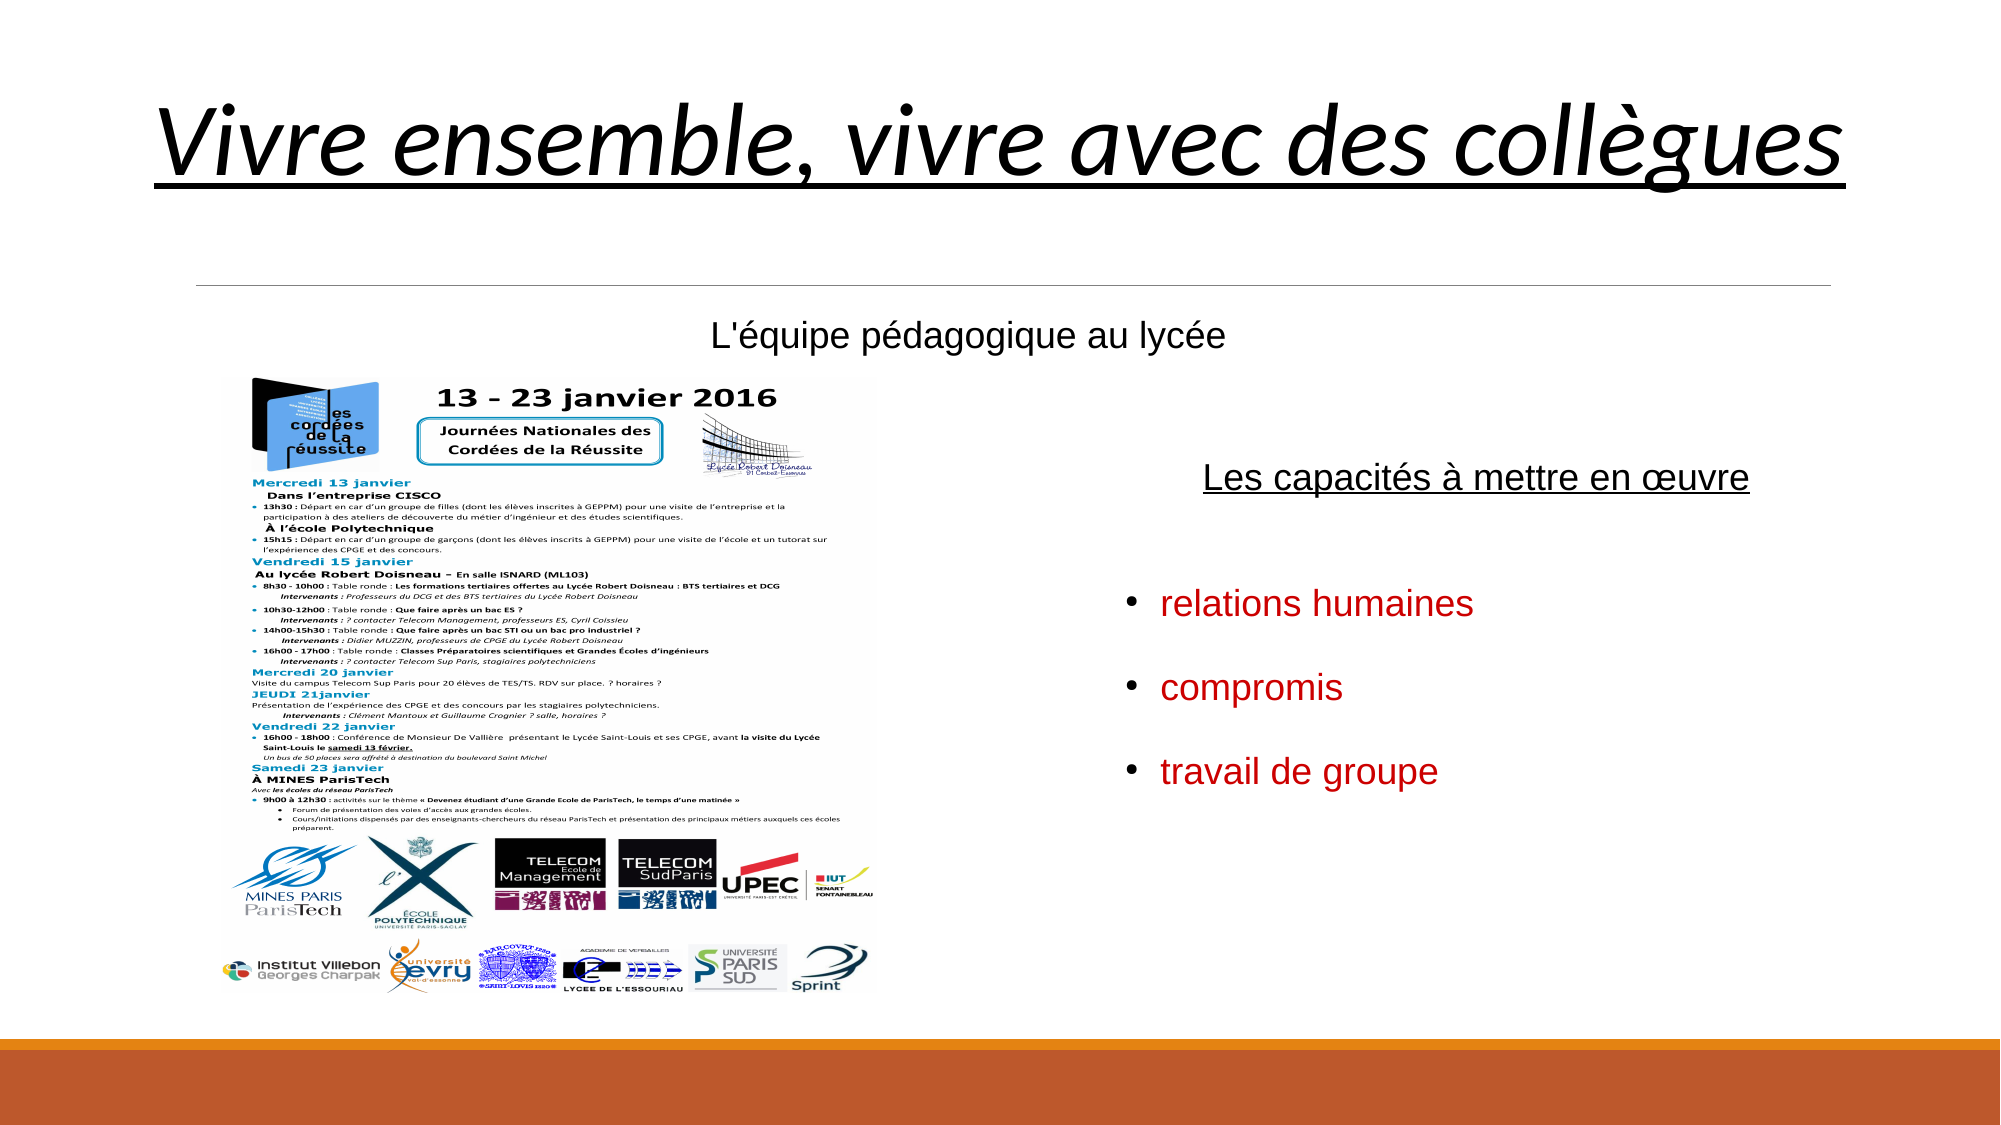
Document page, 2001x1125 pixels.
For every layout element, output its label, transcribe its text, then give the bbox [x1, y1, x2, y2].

text_box Les capacités à mettre en œuvre relations humaines compromis travail de groupe [1110, 448, 1843, 801]
picture [206, 367, 886, 993]
text_box L'équipe pédagogique au lycée [188, 307, 1749, 364]
text_box Vivre ensemble, vivre avec des collègues [0, 64, 2000, 205]
